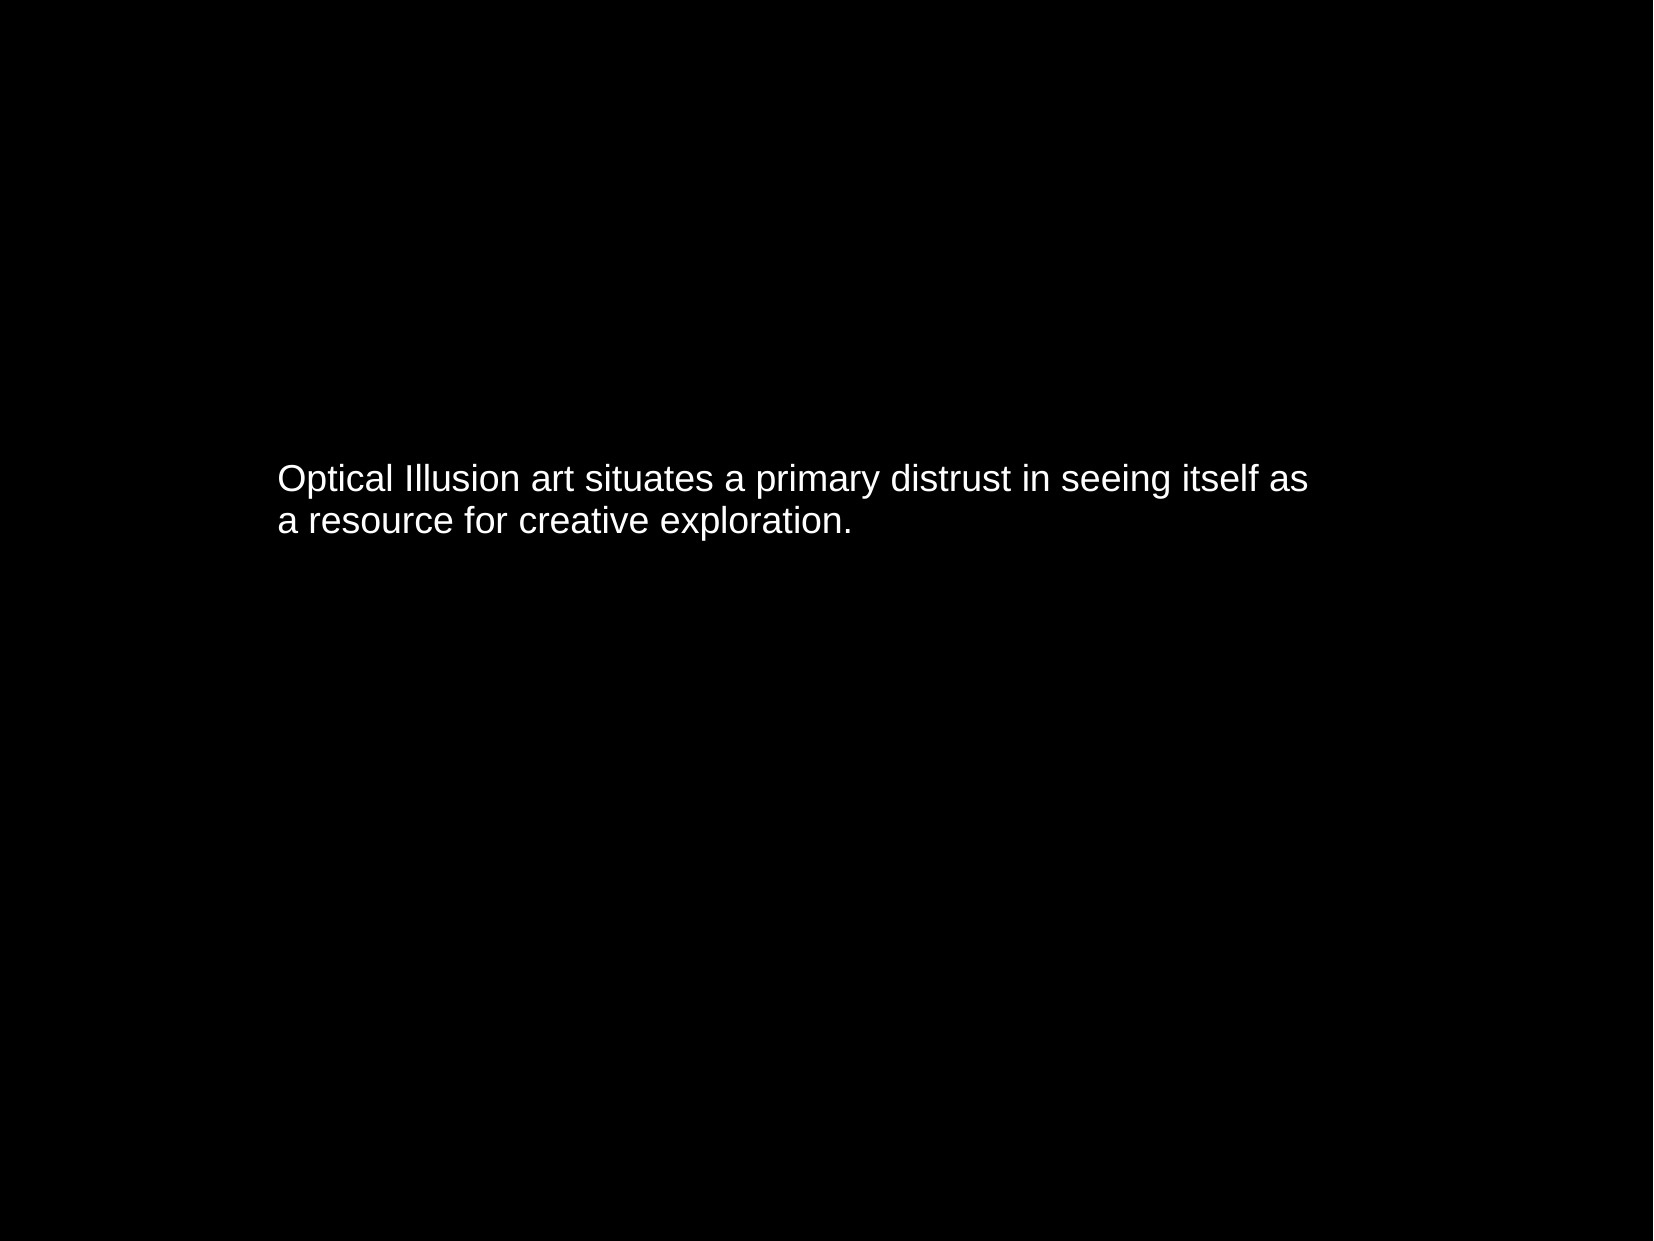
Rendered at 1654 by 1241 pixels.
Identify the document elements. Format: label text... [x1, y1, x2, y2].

text_box Optical Illusion art situates a primary distrust in seeing itself as a resource for creative exploration. [262, 450, 1351, 558]
